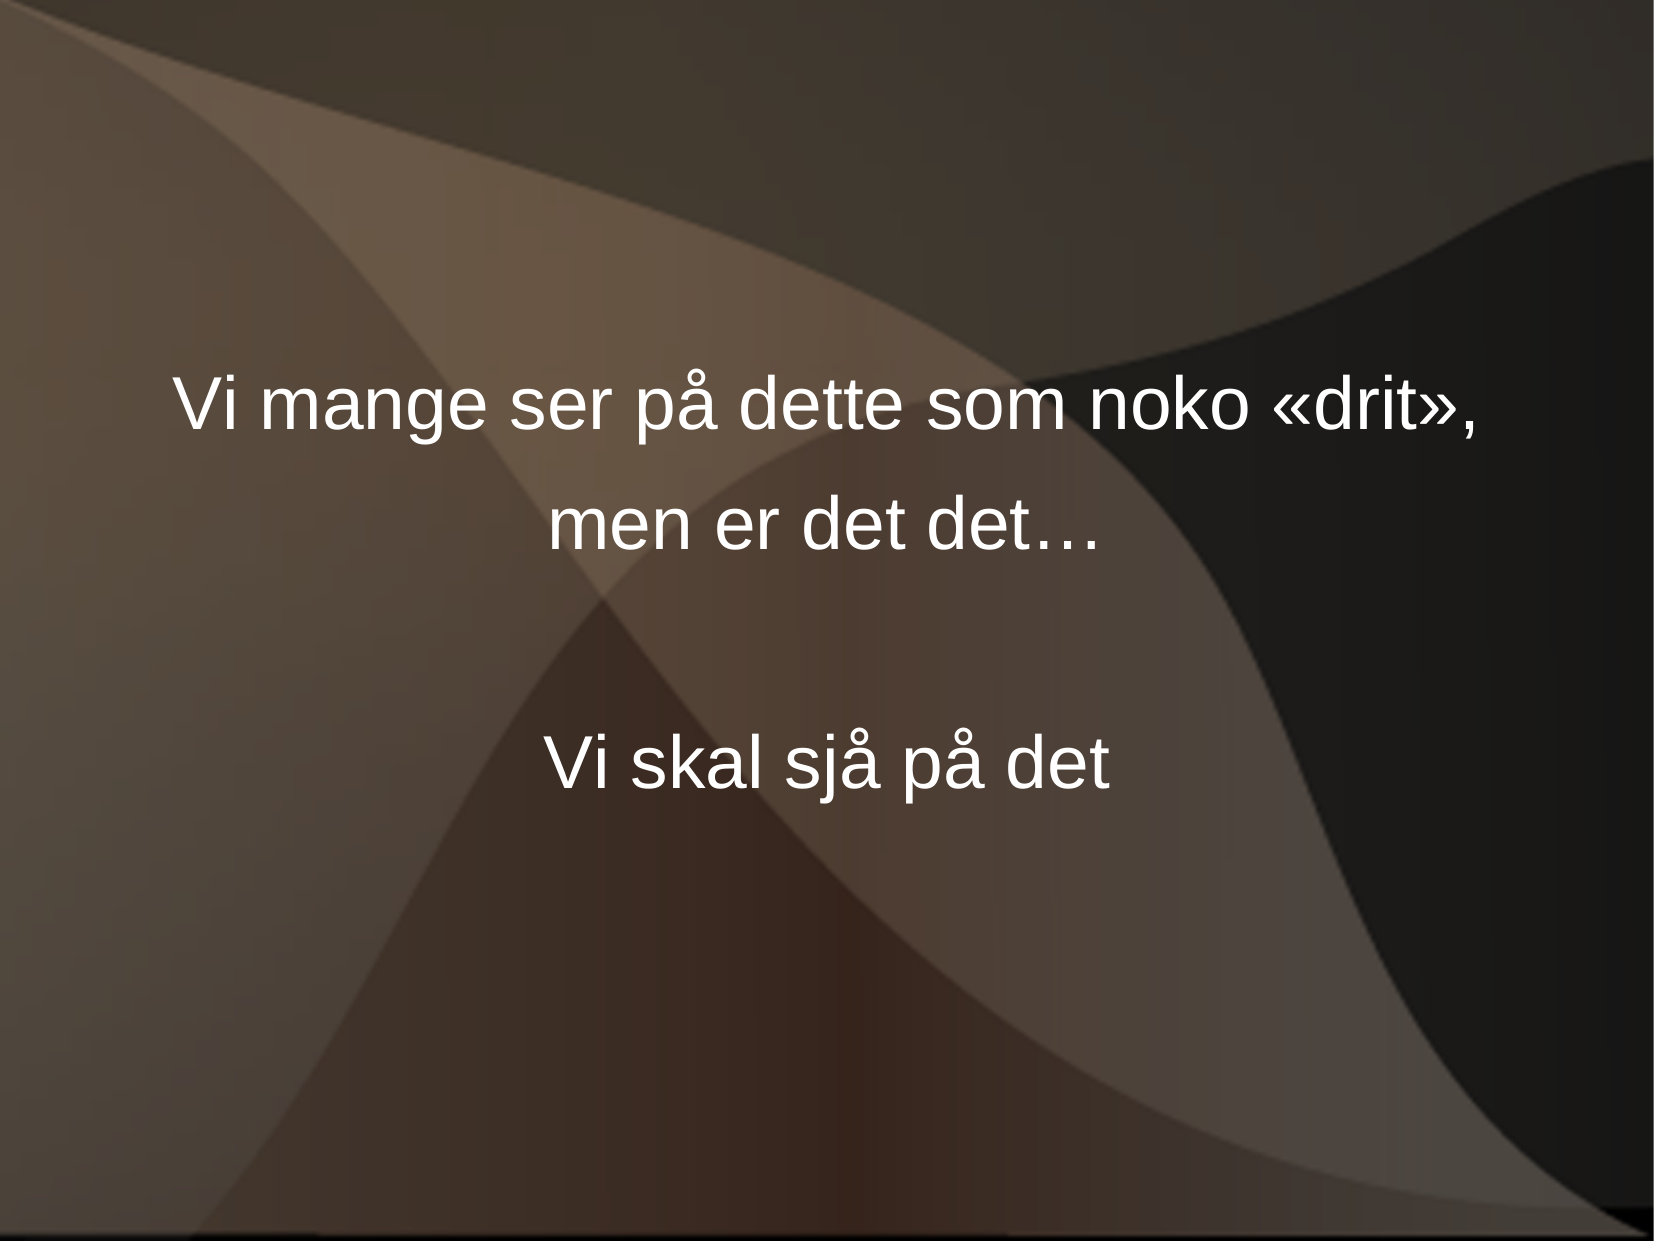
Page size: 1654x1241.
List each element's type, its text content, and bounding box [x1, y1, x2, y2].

subtitle Vi mange ser på dette som noko «drit», men er det det… Vi skal sjå på det [82, 49, 1571, 1109]
